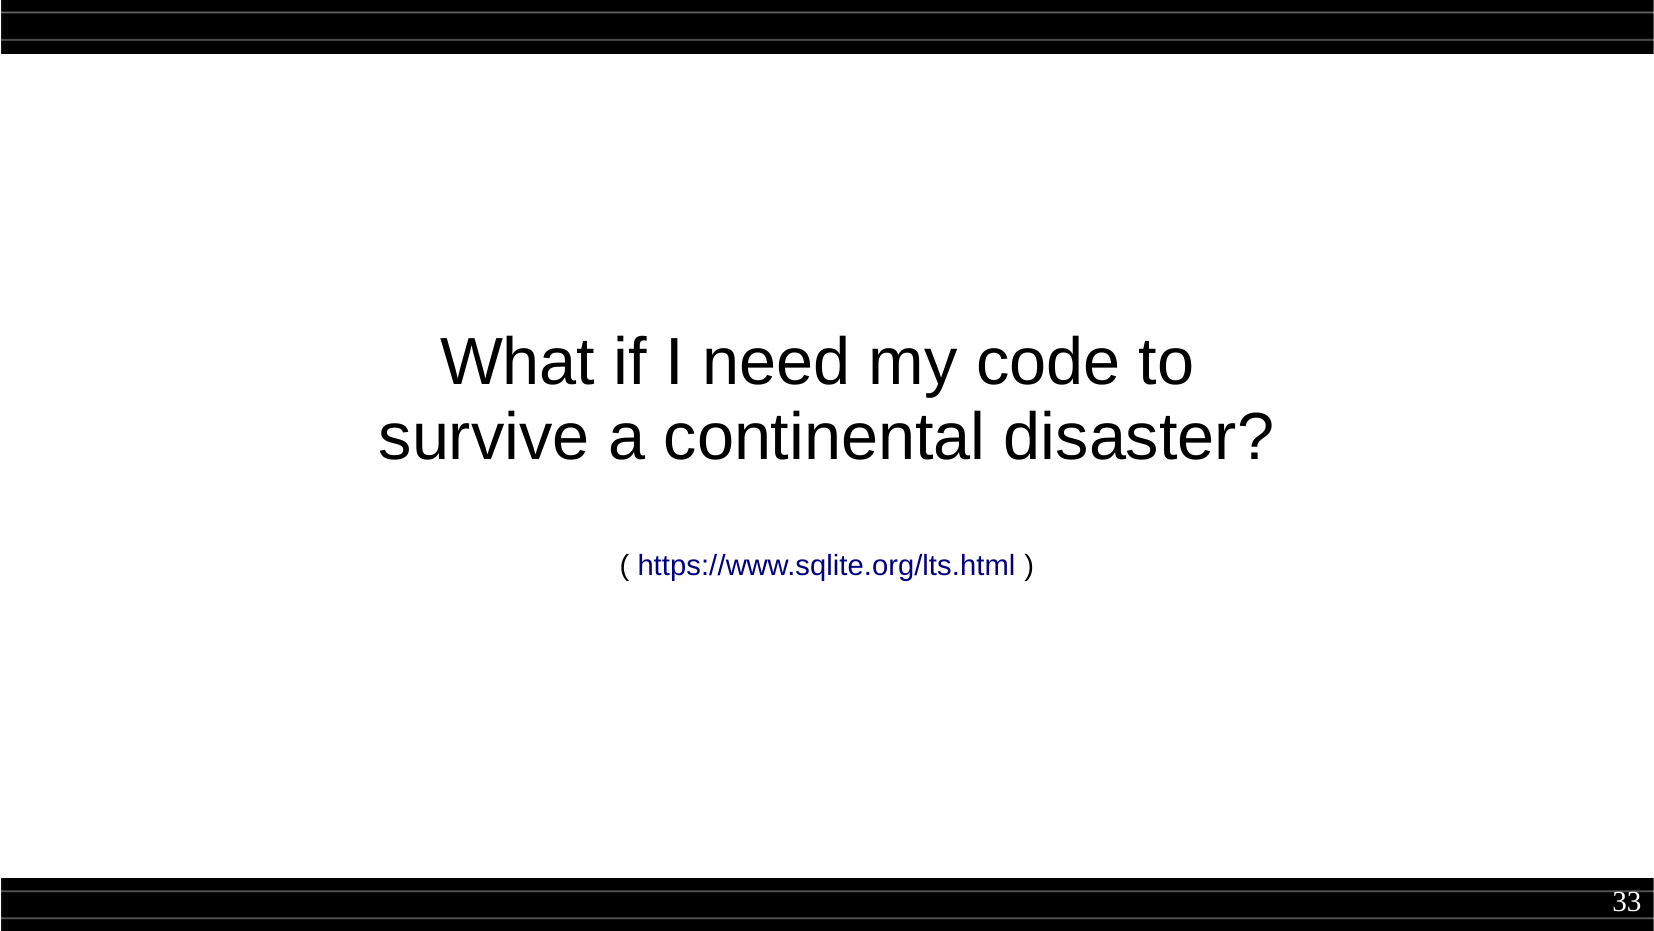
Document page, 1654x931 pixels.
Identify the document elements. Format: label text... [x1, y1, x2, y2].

subtitle What if I need my code to survive a continental disaster? ( https://www.sqlite.org/lts.html ) [82, 92, 1571, 813]
picture [1, 0, 1654, 54]
picture [1, 878, 1654, 931]
